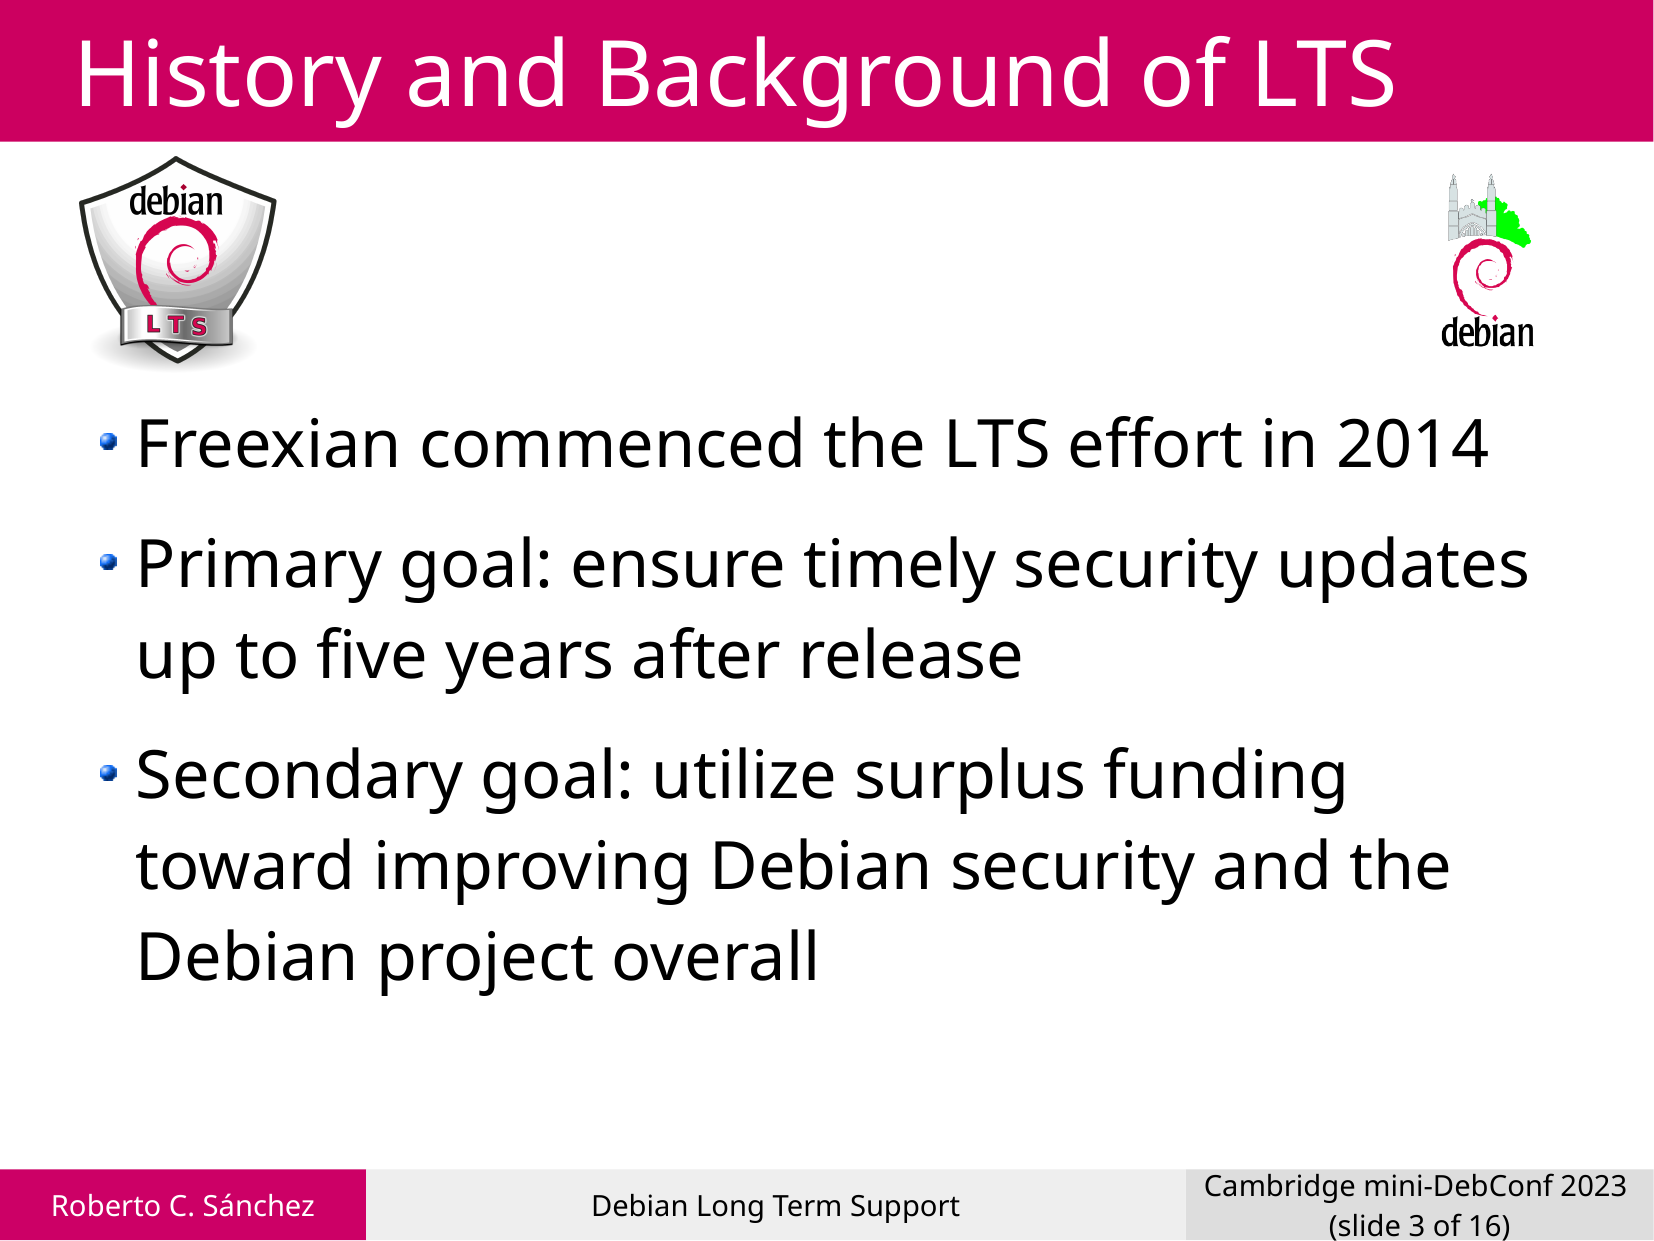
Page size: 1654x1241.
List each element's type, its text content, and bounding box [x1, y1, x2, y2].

title History and Background of LTS [0, 0, 1654, 142]
picture [1405, 165, 1562, 367]
list Freexian commenced the LTS effort in 2014 Primary goal: ensure timely security updates up to five years after release Secondary goal: utilize surplus funding toward improving Debian security and the Debian project overall [82, 396, 1571, 1116]
picture [59, 142, 296, 378]
